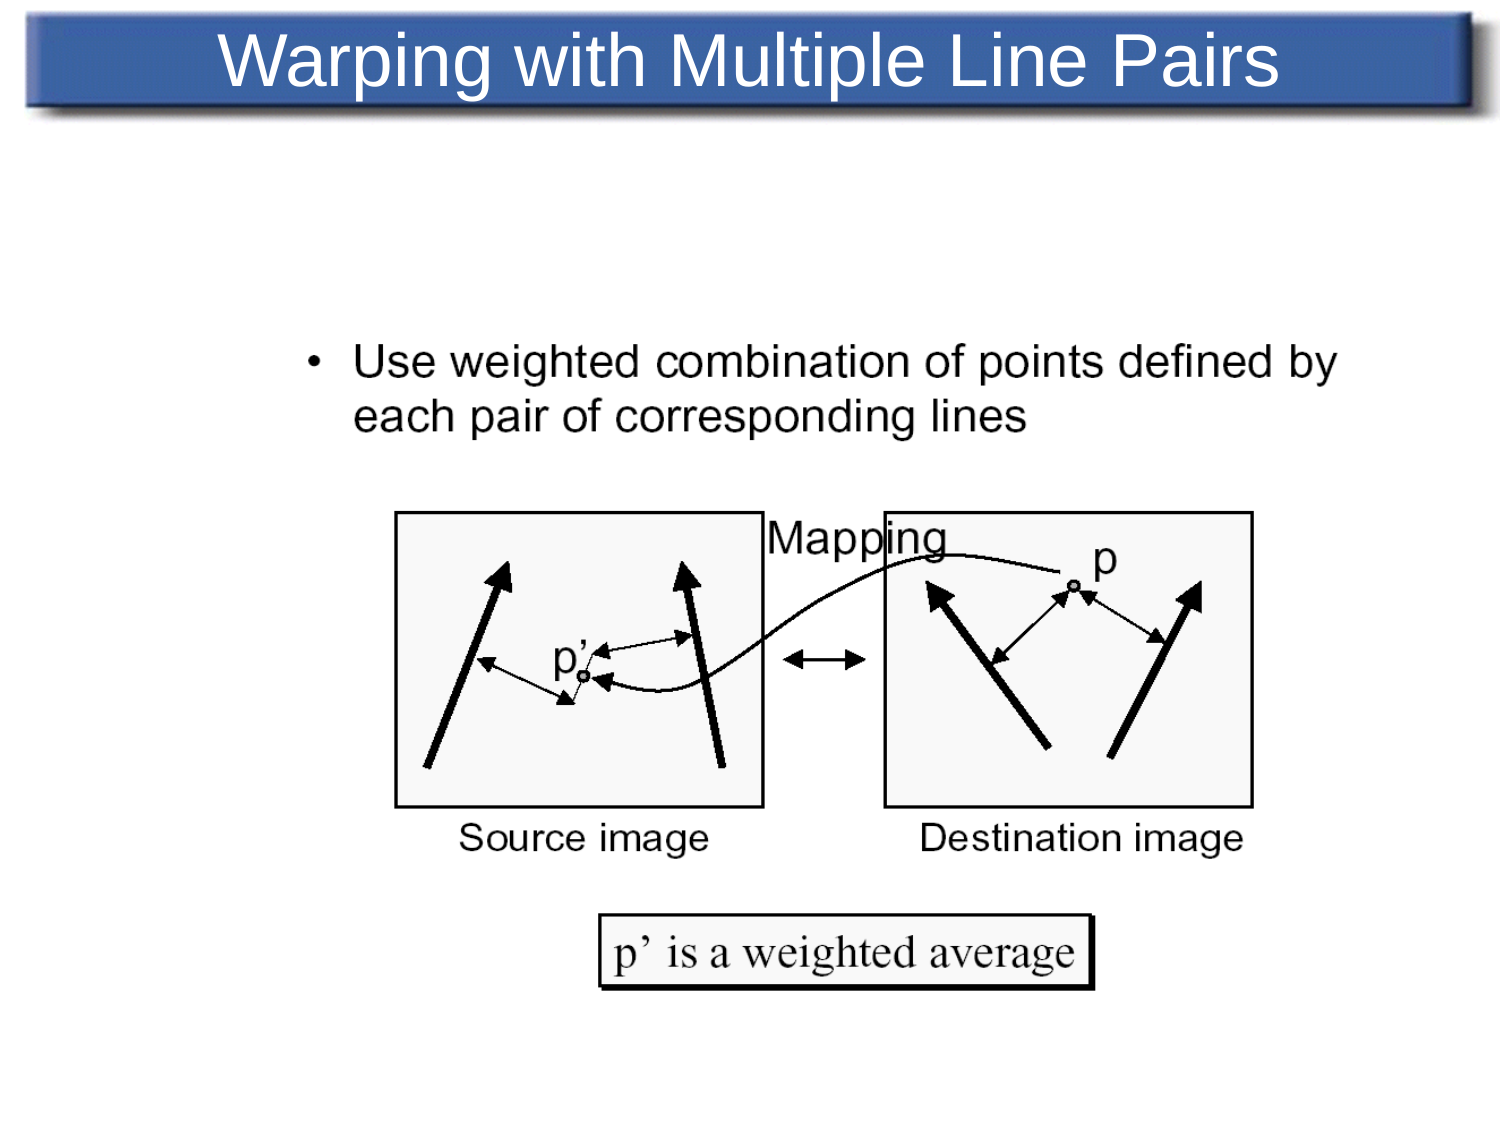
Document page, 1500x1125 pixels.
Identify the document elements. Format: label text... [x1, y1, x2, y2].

picture [297, 330, 1366, 1007]
title Warping with Multiple Line Pairs [110, 3, 1389, 110]
picture [24, 9, 1500, 125]
